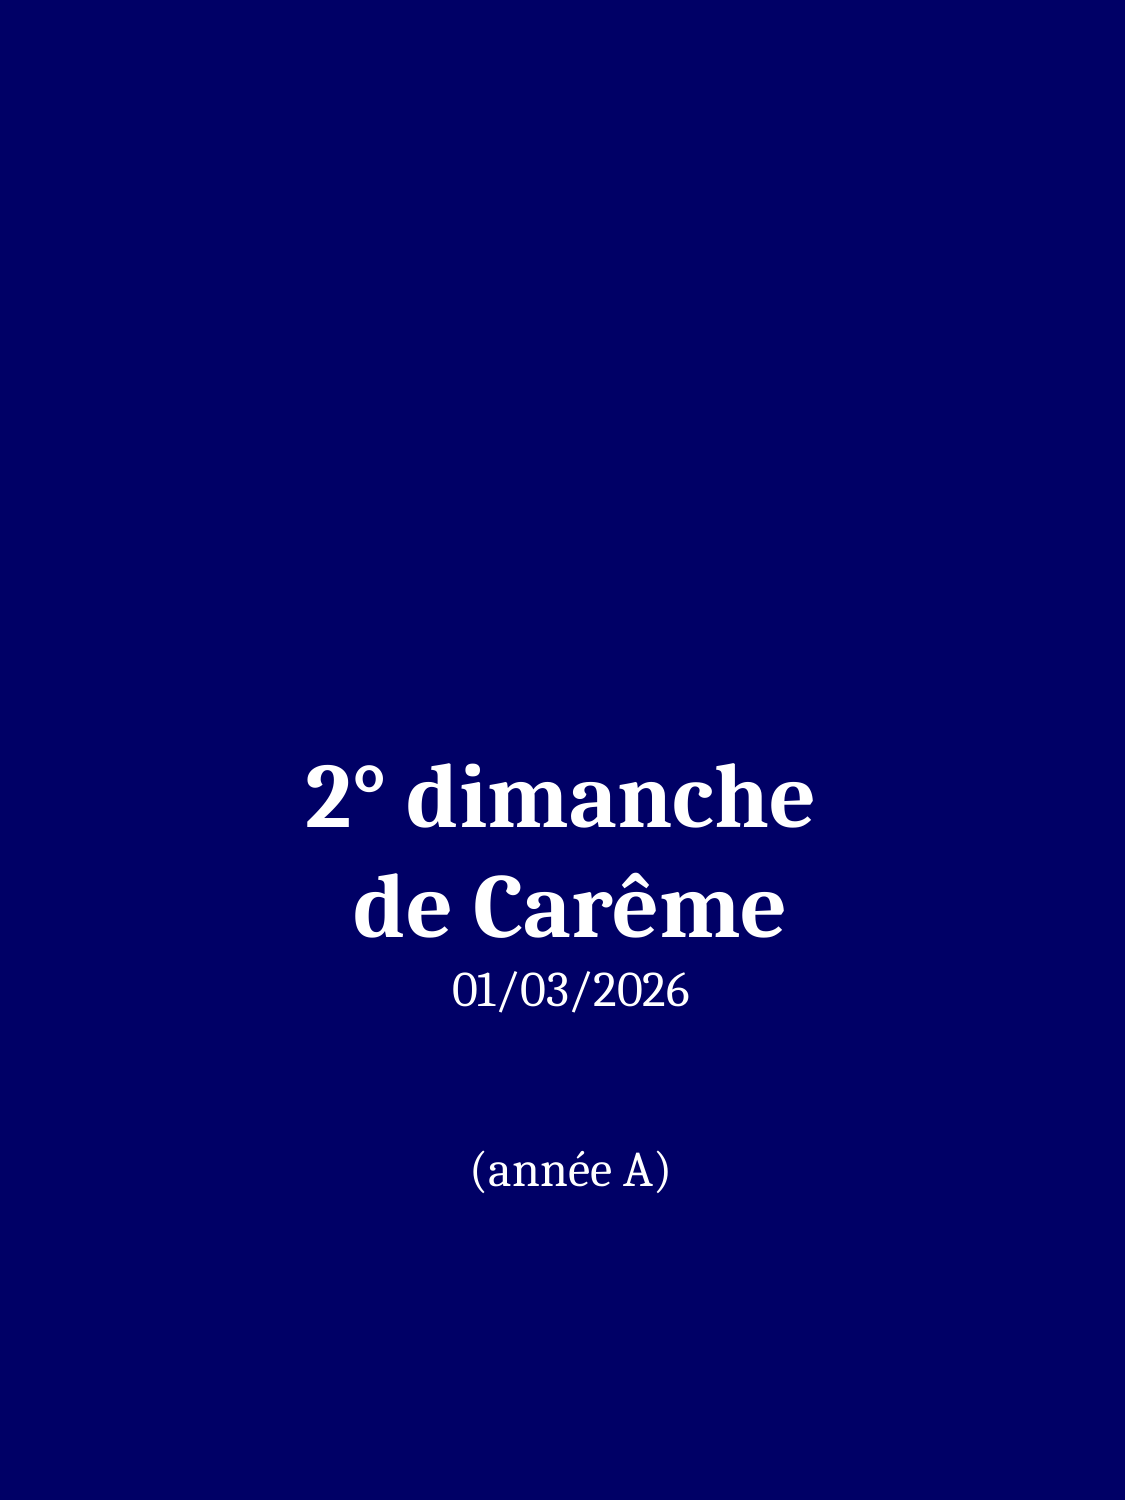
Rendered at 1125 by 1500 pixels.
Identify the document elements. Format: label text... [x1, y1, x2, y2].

text_box 2° dimanche de Carême 01/03/2026 (année A) [283, 728, 859, 1264]
